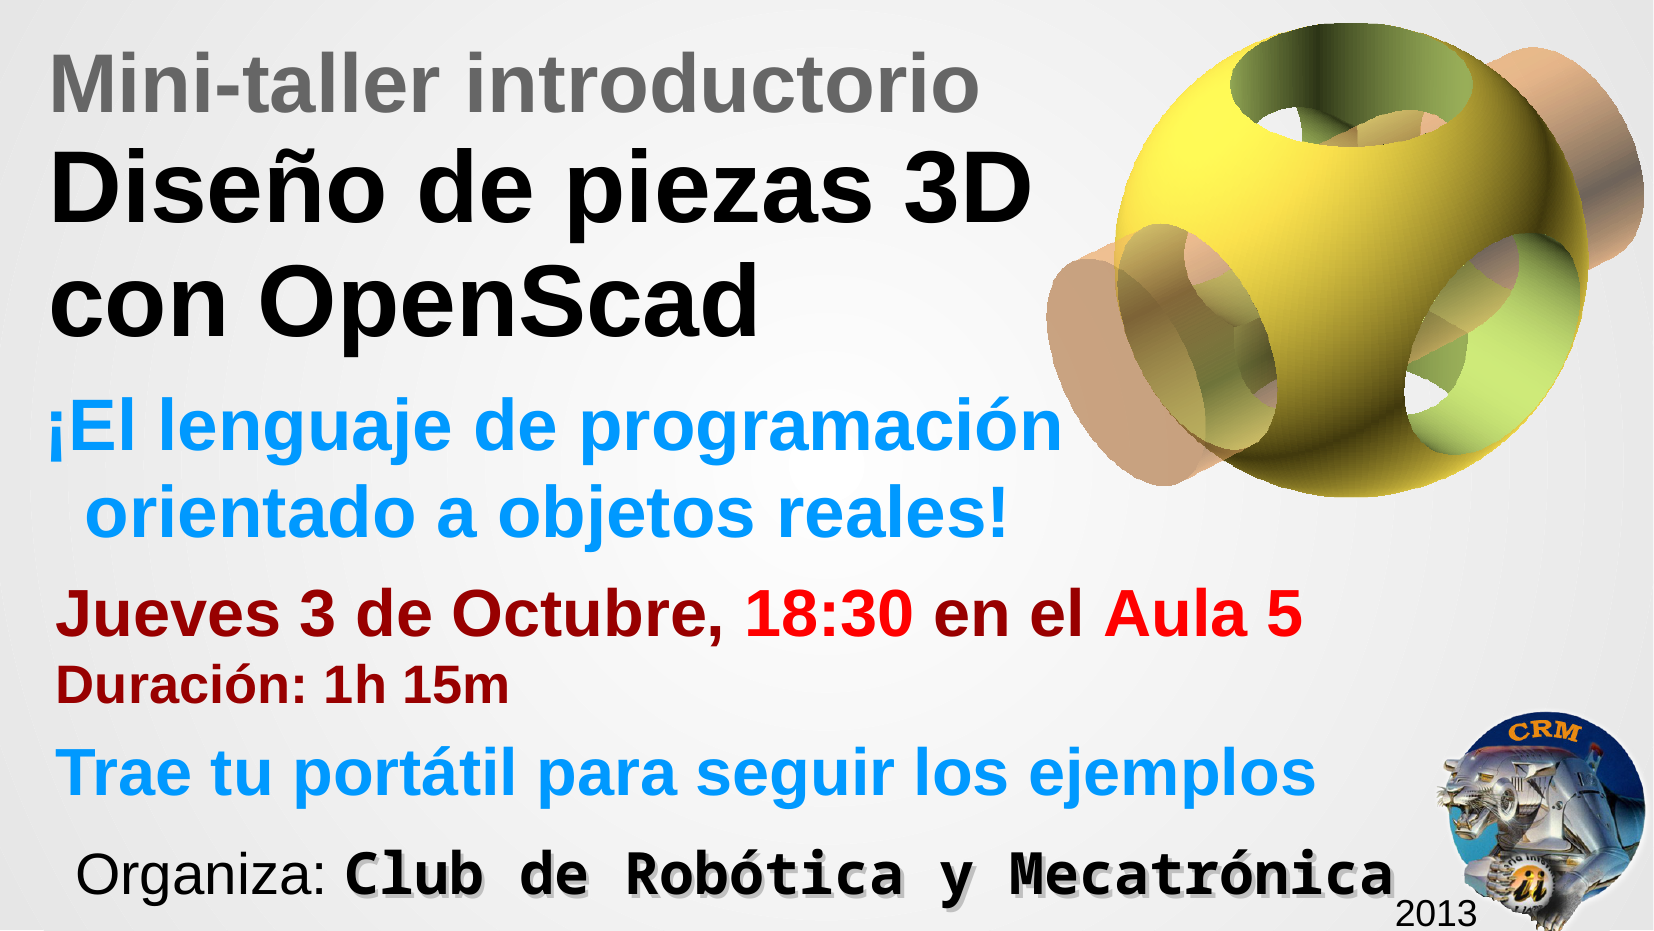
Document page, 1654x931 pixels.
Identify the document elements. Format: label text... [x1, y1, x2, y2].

picture [1395, 701, 1654, 931]
text_box 2013 [1380, 885, 1591, 931]
text_box Jueves 3 de Octubre, 18:30 en el Aula 5 Duración: 1h 15m [40, 554, 1531, 713]
text_box ¡El lenguaje de programación orientado a objetos reales! [29, 362, 1149, 584]
text_box Trae tu portátil para seguir los ejemplos [40, 713, 1395, 821]
text_box Organiza: Club de Robótica y Mecatrónica [0, 821, 1395, 918]
text_box Mini-taller introductorio Diseño de piezas 3D con OpenScad [33, 30, 1069, 366]
picture [1035, 5, 1654, 516]
